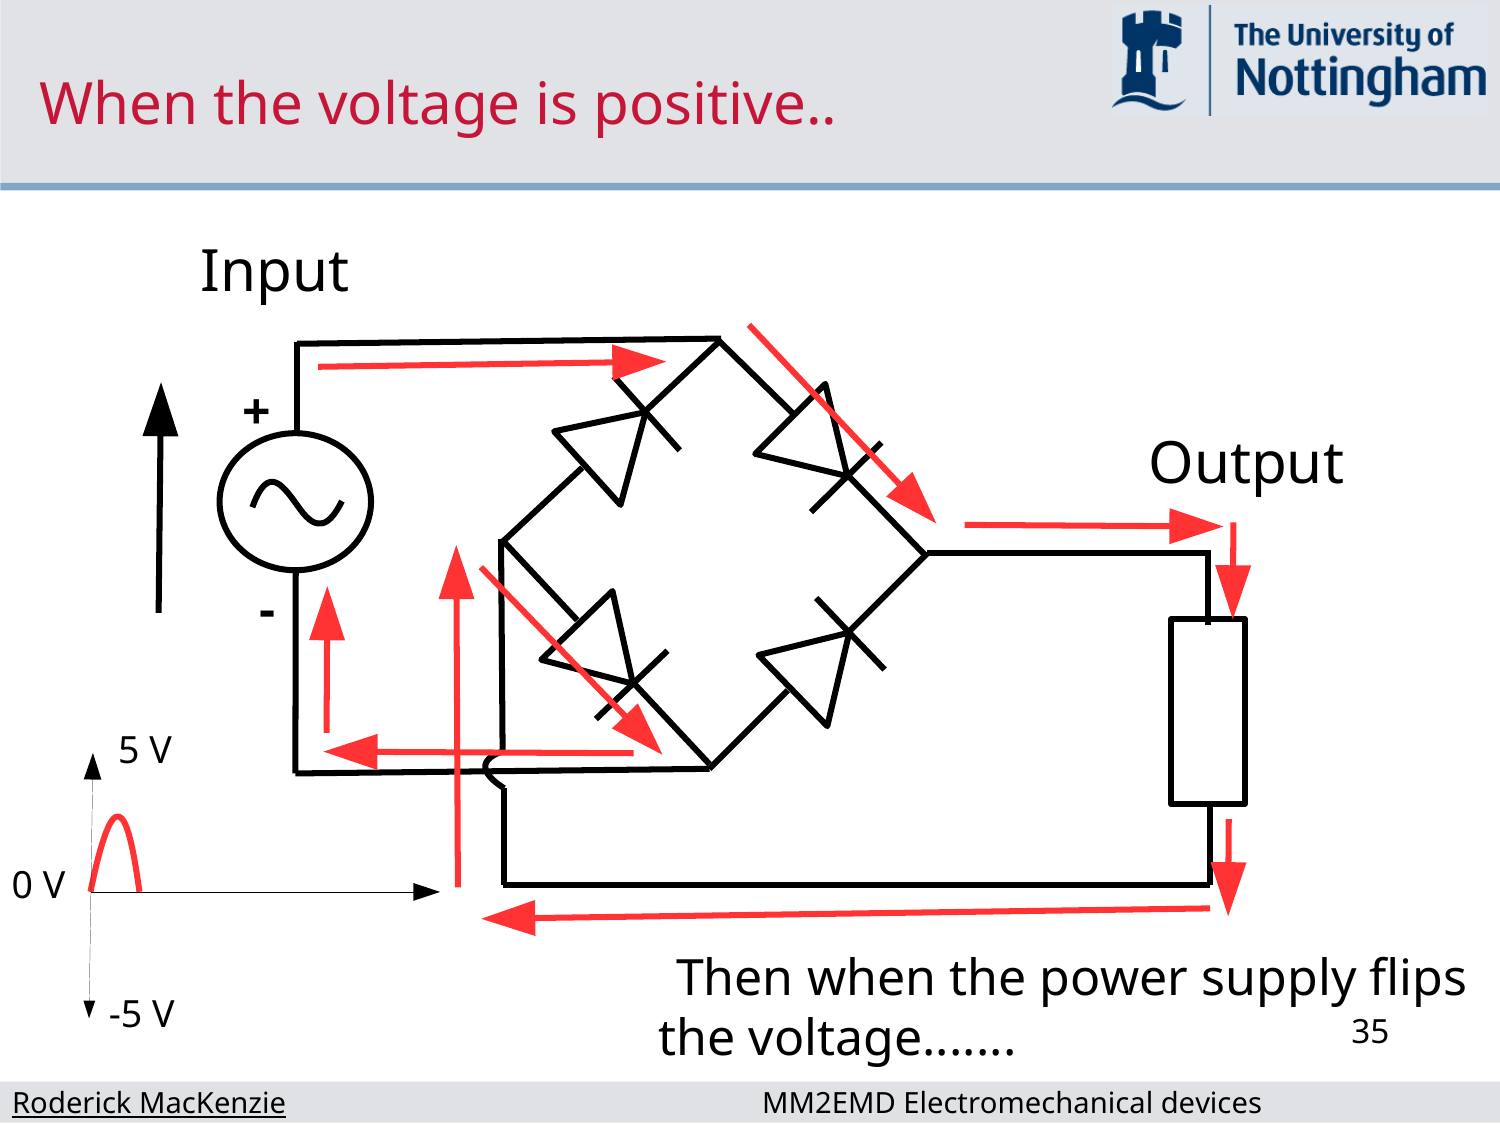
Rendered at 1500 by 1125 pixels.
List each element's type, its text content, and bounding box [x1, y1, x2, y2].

text_box [554, 413, 645, 505]
text_box [817, 383, 831, 406]
text_box 5 V [103, 718, 286, 794]
text_box - [244, 570, 481, 666]
text_box <number> [1336, 1002, 1500, 1073]
text_box 0 V [0, 853, 179, 929]
text_box [755, 397, 847, 476]
text_box -5 V [94, 982, 276, 1058]
text_box [758, 633, 849, 727]
text_box Input [186, 226, 367, 311]
picture [1339, 4, 1487, 116]
title When the voltage is positive.. [24, 0, 1339, 212]
text_box [559, 591, 632, 683]
text_box + [228, 372, 464, 468]
text_box Then when the power supply flips the voltage....... [643, 937, 1500, 1073]
text_box Output [1133, 417, 1366, 503]
text_box [541, 648, 574, 669]
